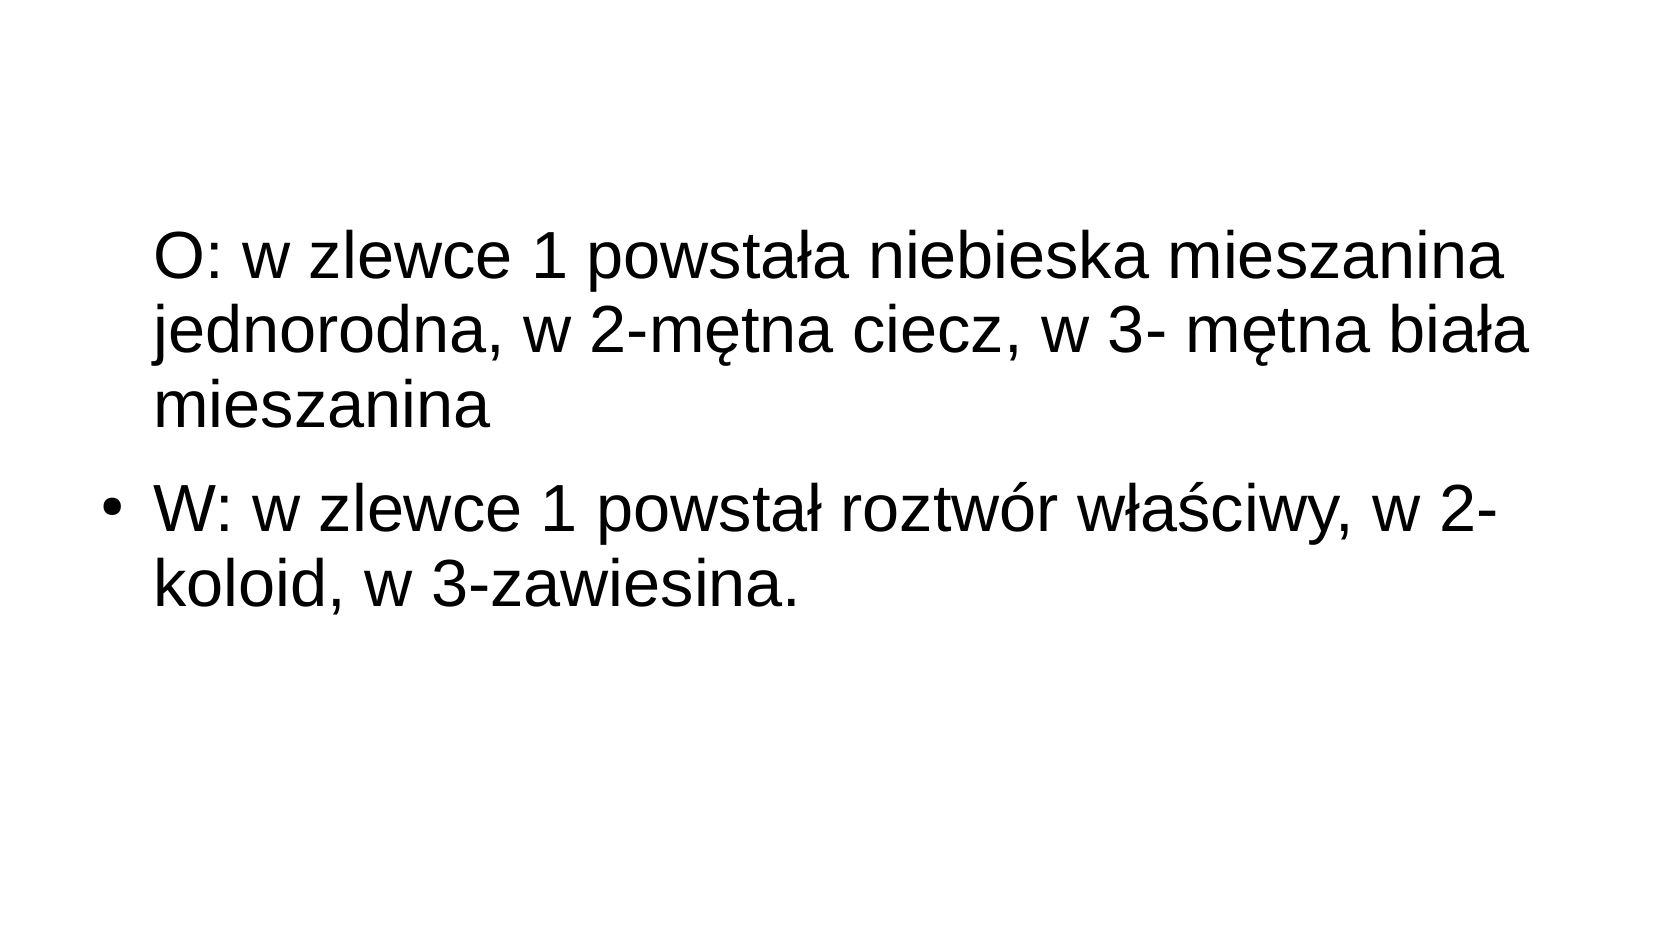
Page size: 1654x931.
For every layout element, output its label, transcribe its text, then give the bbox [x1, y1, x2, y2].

list O: w zlewce 1 powstała niebieska mieszanina jednorodna, w 2-mętna ciecz, w 3- mętna biała mieszanina W: w zlewce 1 powstał roztwór właściwy, w 2-koloid, w 3-zawiesina. [82, 217, 1571, 758]
